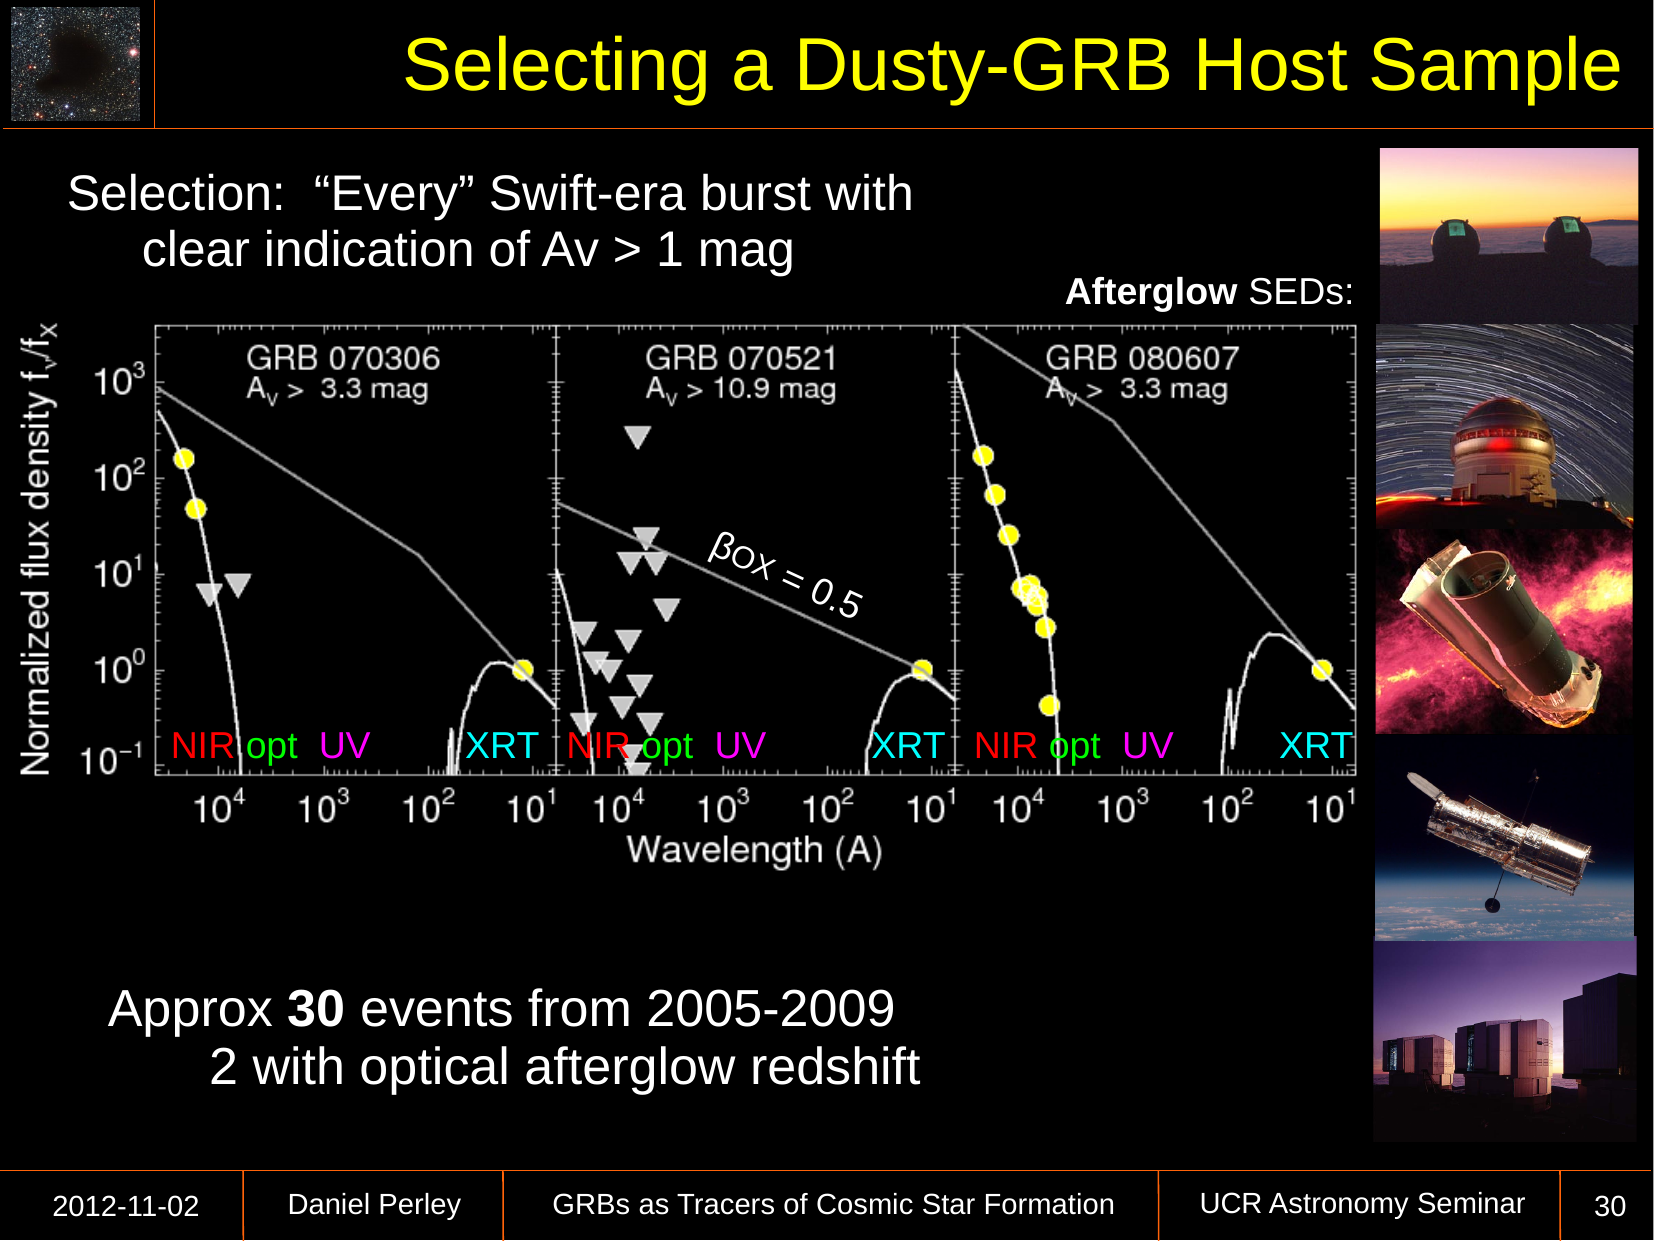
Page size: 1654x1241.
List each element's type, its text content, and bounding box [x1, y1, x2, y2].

text_box NIR opt UV XRT [551, 717, 959, 775]
text_box NIR opt UV XRT [156, 717, 551, 775]
text_box Afterglow SEDs: [981, 262, 1370, 320]
picture [11, 7, 140, 121]
text_box Selection: “Every” Swift-era burst with clear indication of Av > 1 mag [52, 158, 985, 285]
picture [1373, 735, 1637, 1142]
title Selecting a Dusty-GRB Host Sample [187, 13, 1624, 115]
picture [1375, 148, 1639, 734]
text_box βOX = 0.5 [688, 510, 930, 663]
picture [1, 312, 1370, 874]
text_box NIR opt UV XRT [959, 717, 1372, 775]
text_box Approx 30 events from 2005-2009 2 with optical afterglow redshift [93, 913, 1308, 1161]
